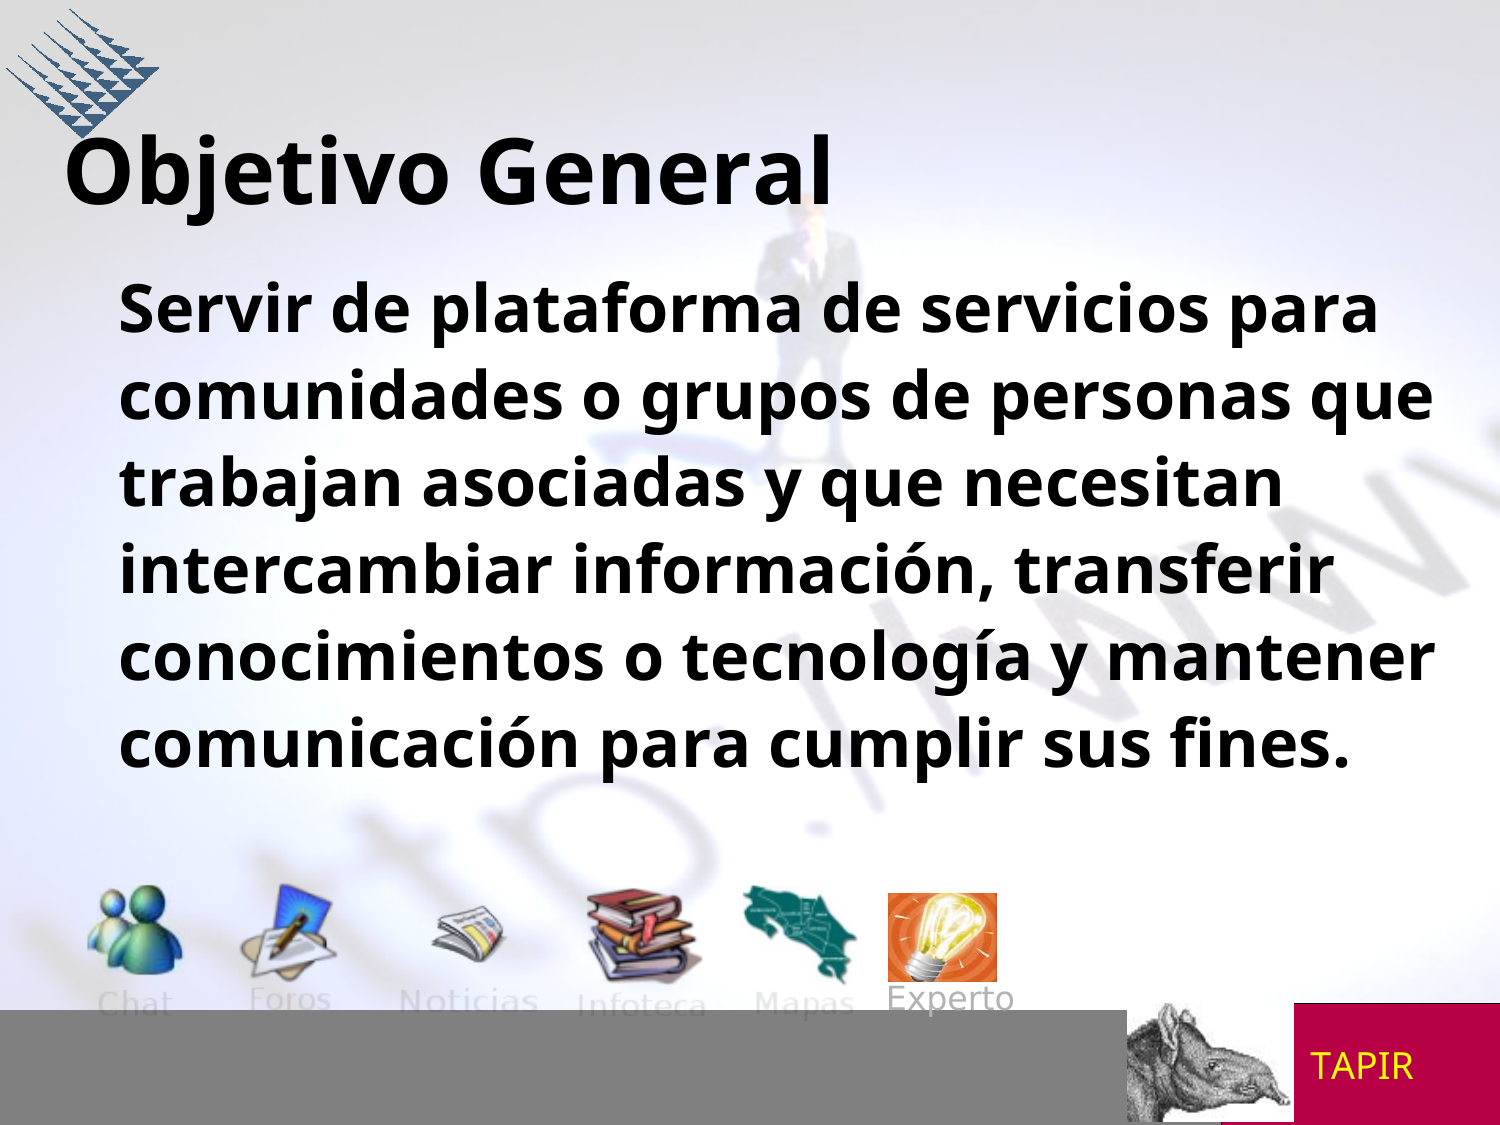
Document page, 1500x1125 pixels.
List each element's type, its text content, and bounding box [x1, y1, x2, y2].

list Servir de plataforma de servicios para comunidades o grupos de personas que trabajan asociadas y que necesitan intercambiar información, transferir conocimientos o tecnología y mantener comunicación para cumplir sus fines. [62, 262, 1463, 1006]
text_box TAPIR [1221, 1003, 1500, 1125]
title Objetivo General [62, 45, 1463, 262]
picture [726, 880, 879, 1032]
picture [382, 881, 553, 1034]
text_box Experto [885, 981, 1034, 1020]
picture [1127, 1003, 1294, 1123]
picture [59, 869, 361, 1033]
picture [564, 881, 719, 1030]
picture [888, 893, 997, 982]
picture [0, 0, 163, 144]
